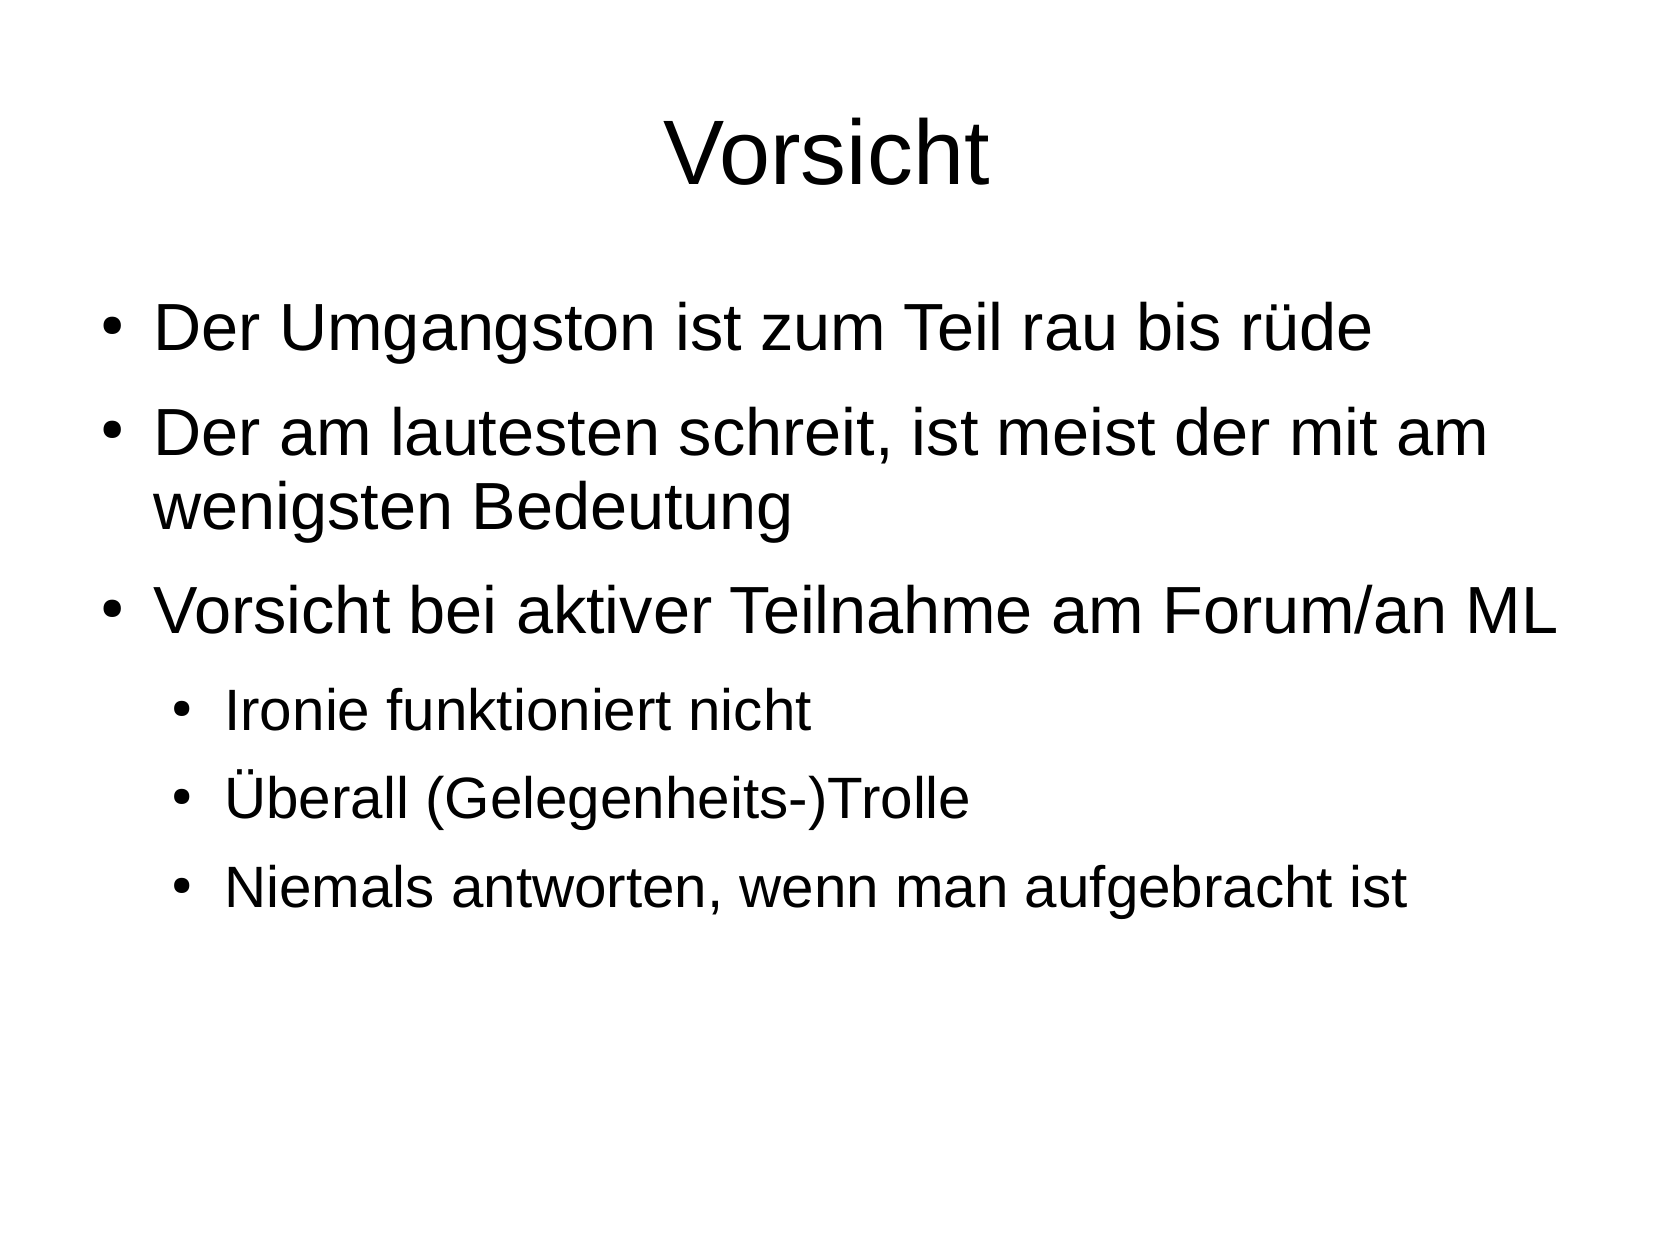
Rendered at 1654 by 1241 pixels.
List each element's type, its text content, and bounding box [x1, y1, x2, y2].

list Der Umgangston ist zum Teil rau bis rüde Der am lautesten schreit, ist meist der mit am wenigsten Bedeutung Vorsicht bei aktiver Teilnahme am Forum/an ML Ironie funktioniert nicht Überall (Gelegenheits-)Trolle Niemals antworten, wenn man aufgebracht ist [82, 290, 1571, 1109]
title Vorsicht [82, 49, 1571, 257]
